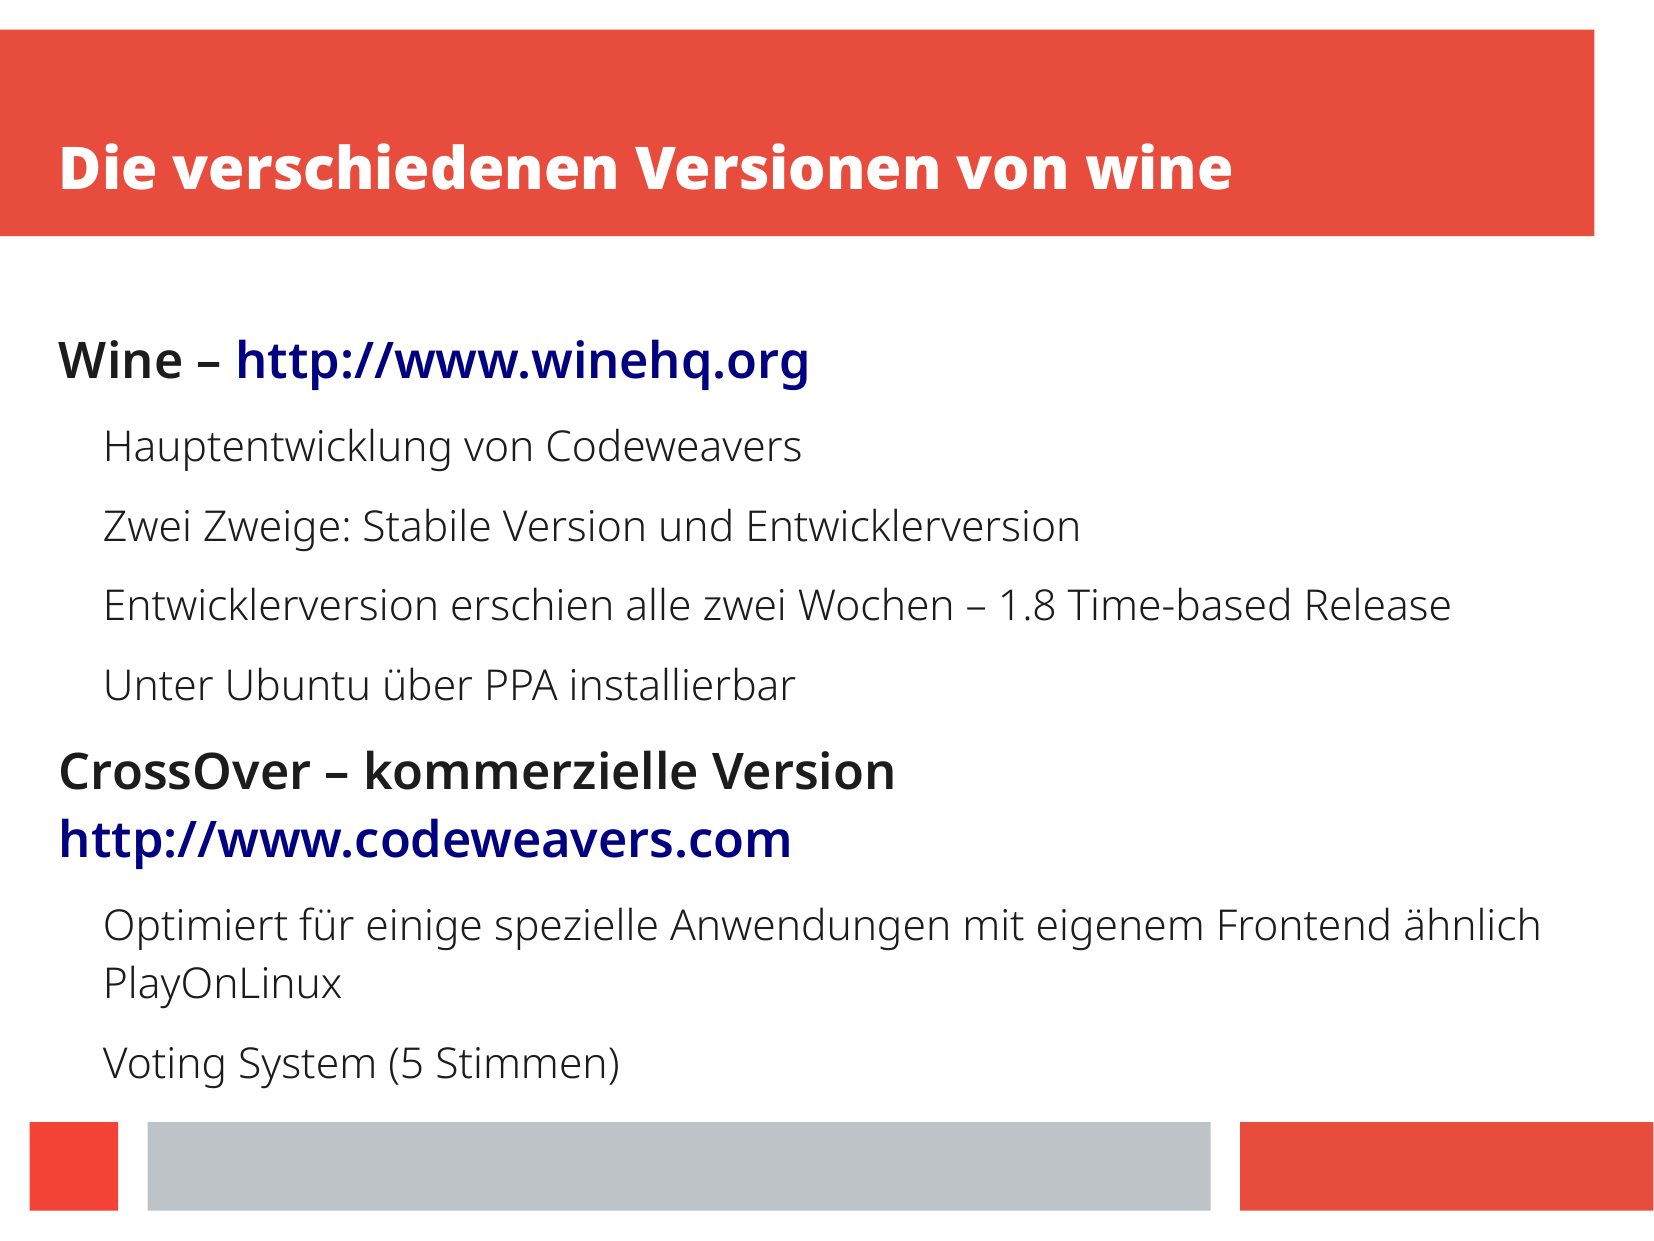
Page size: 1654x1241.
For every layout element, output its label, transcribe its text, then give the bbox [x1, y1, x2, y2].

list Wine – http://www.winehq.org Hauptentwicklung von Codeweavers Zwei Zweige: Stabile Version und Entwicklerversion Entwicklerversion erschien alle zwei Wochen – 1.8 Time-based Release Unter Ubuntu über PPA installierbar CrossOver – kommerzielle Version http://www.codeweavers.com Optimiert für einige spezielle Anwendungen mit eigenem Frontend ähnlich PlayOnLinux Voting System (5 Stimmen) [59, 324, 1565, 1093]
title Die verschiedenen Versionen von wine [59, 59, 1595, 207]
